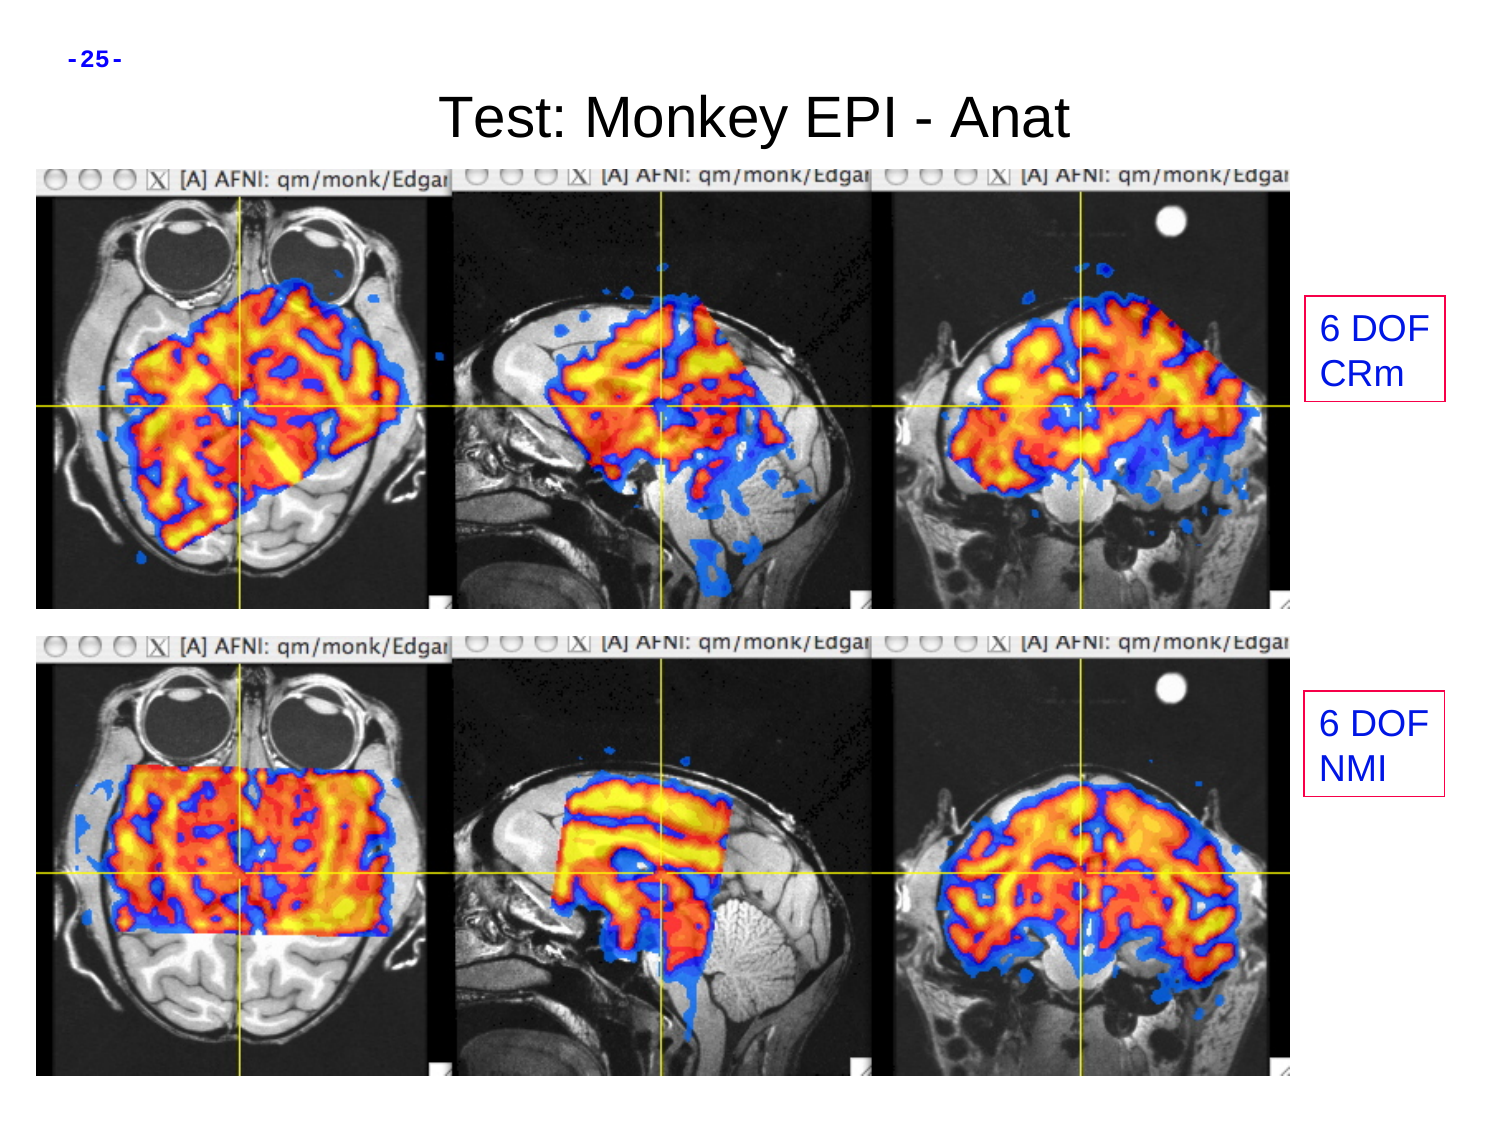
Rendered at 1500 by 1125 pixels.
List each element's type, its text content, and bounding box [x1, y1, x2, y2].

text_box Test: Monkey EPI - Anat [117, 64, 1393, 164]
text_box 6 DOF CRm [1304, 296, 1446, 402]
picture [36, 636, 1290, 1076]
picture [36, 169, 1290, 609]
text_box 6 DOF NMI [1304, 690, 1445, 797]
